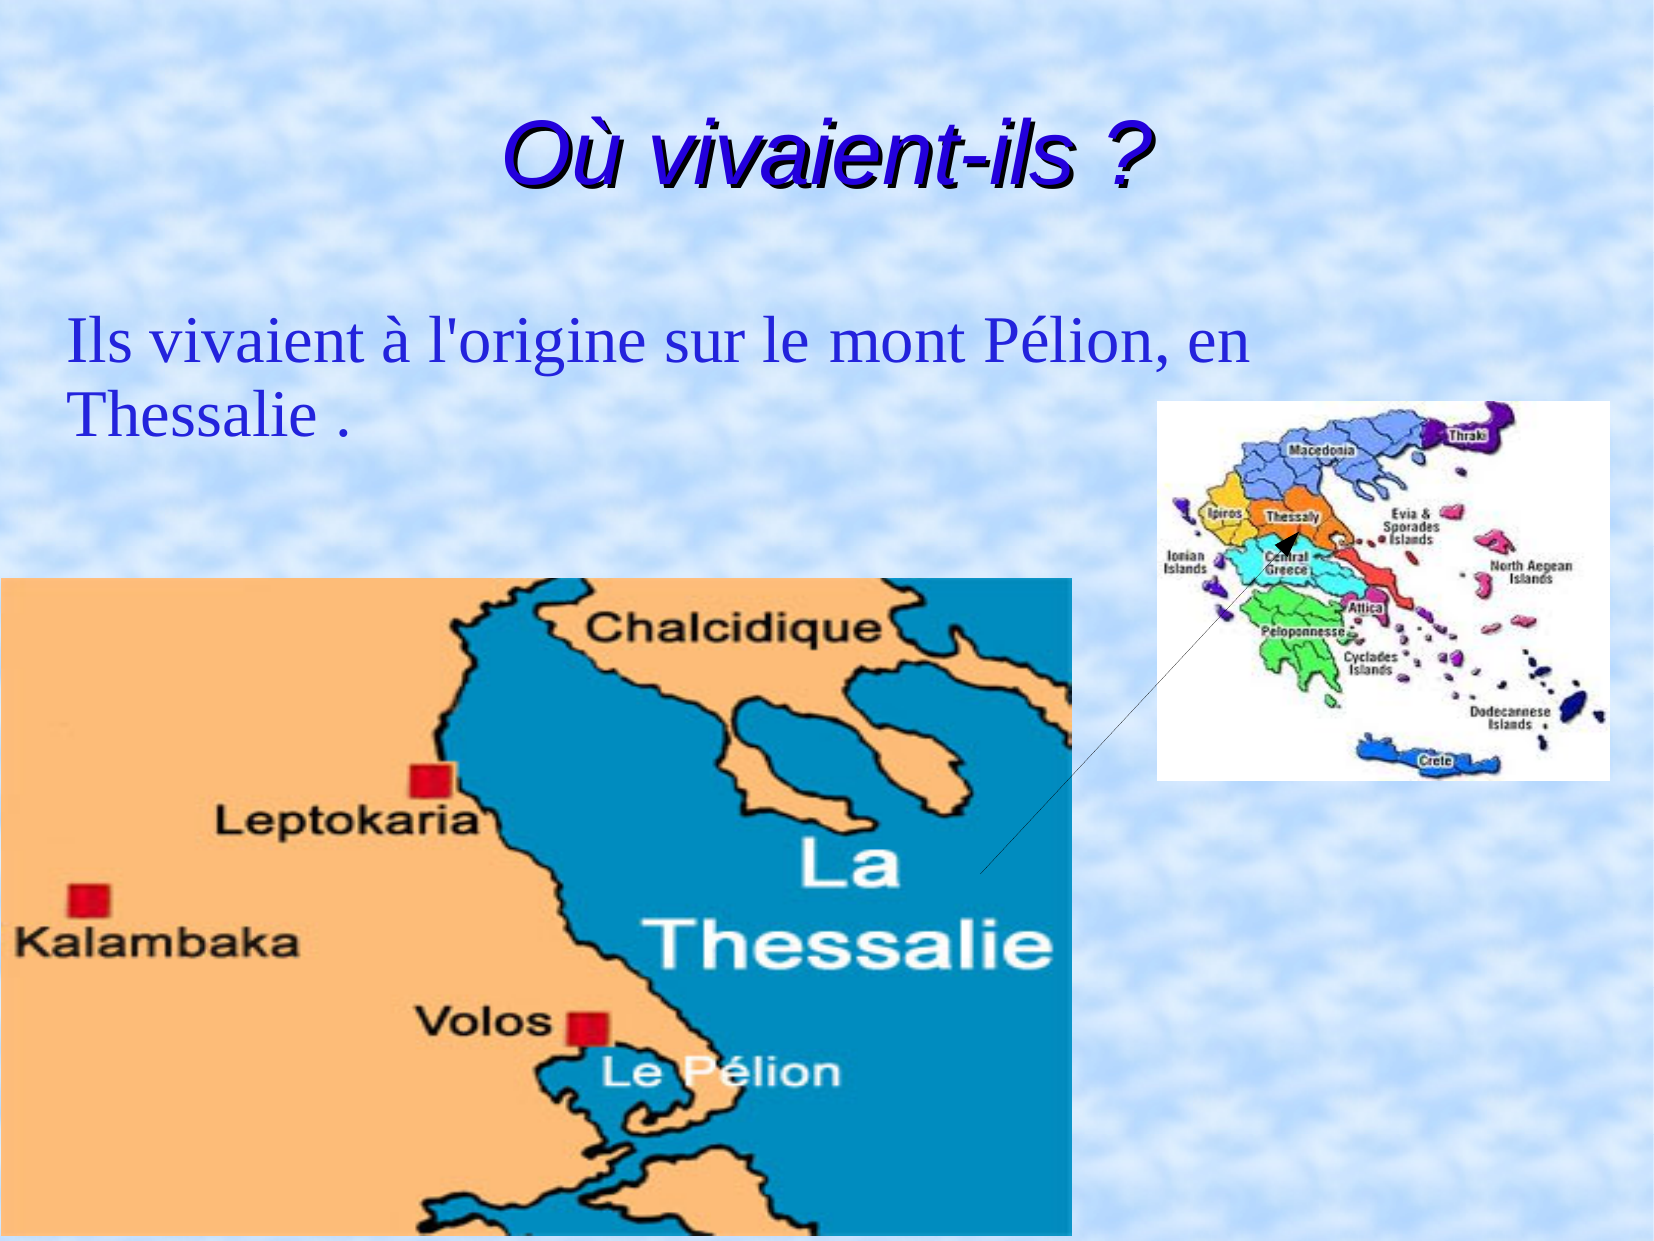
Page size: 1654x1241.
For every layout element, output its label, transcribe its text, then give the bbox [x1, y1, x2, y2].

picture [0, 0, 1654, 1241]
text_box Ils vivaient à l'origine sur le mont Pélion, en Thessalie . [66, 302, 1473, 451]
title Où vivaient-ils ? [82, 49, 1571, 257]
